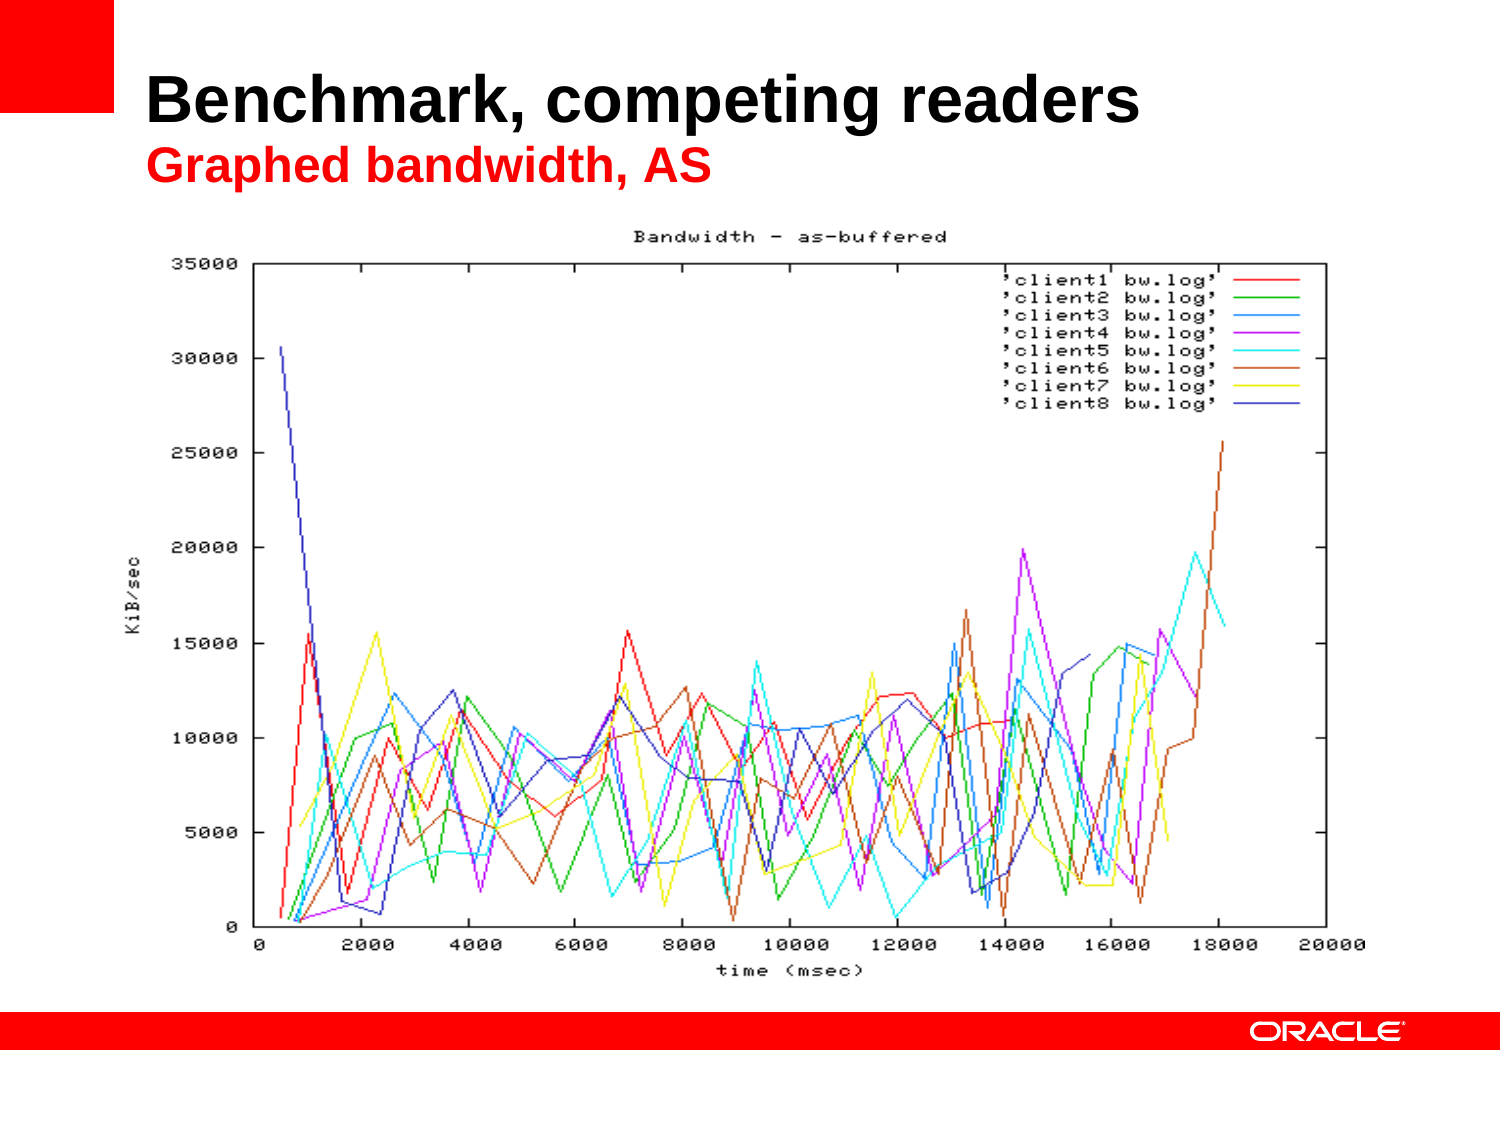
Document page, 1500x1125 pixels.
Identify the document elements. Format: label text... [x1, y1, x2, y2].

picture [112, 212, 1365, 981]
title Benchmark, competing readers Graphed bandwidth, AS [145, 49, 1390, 205]
picture [0, 1012, 1500, 1050]
picture [0, 0, 114, 113]
